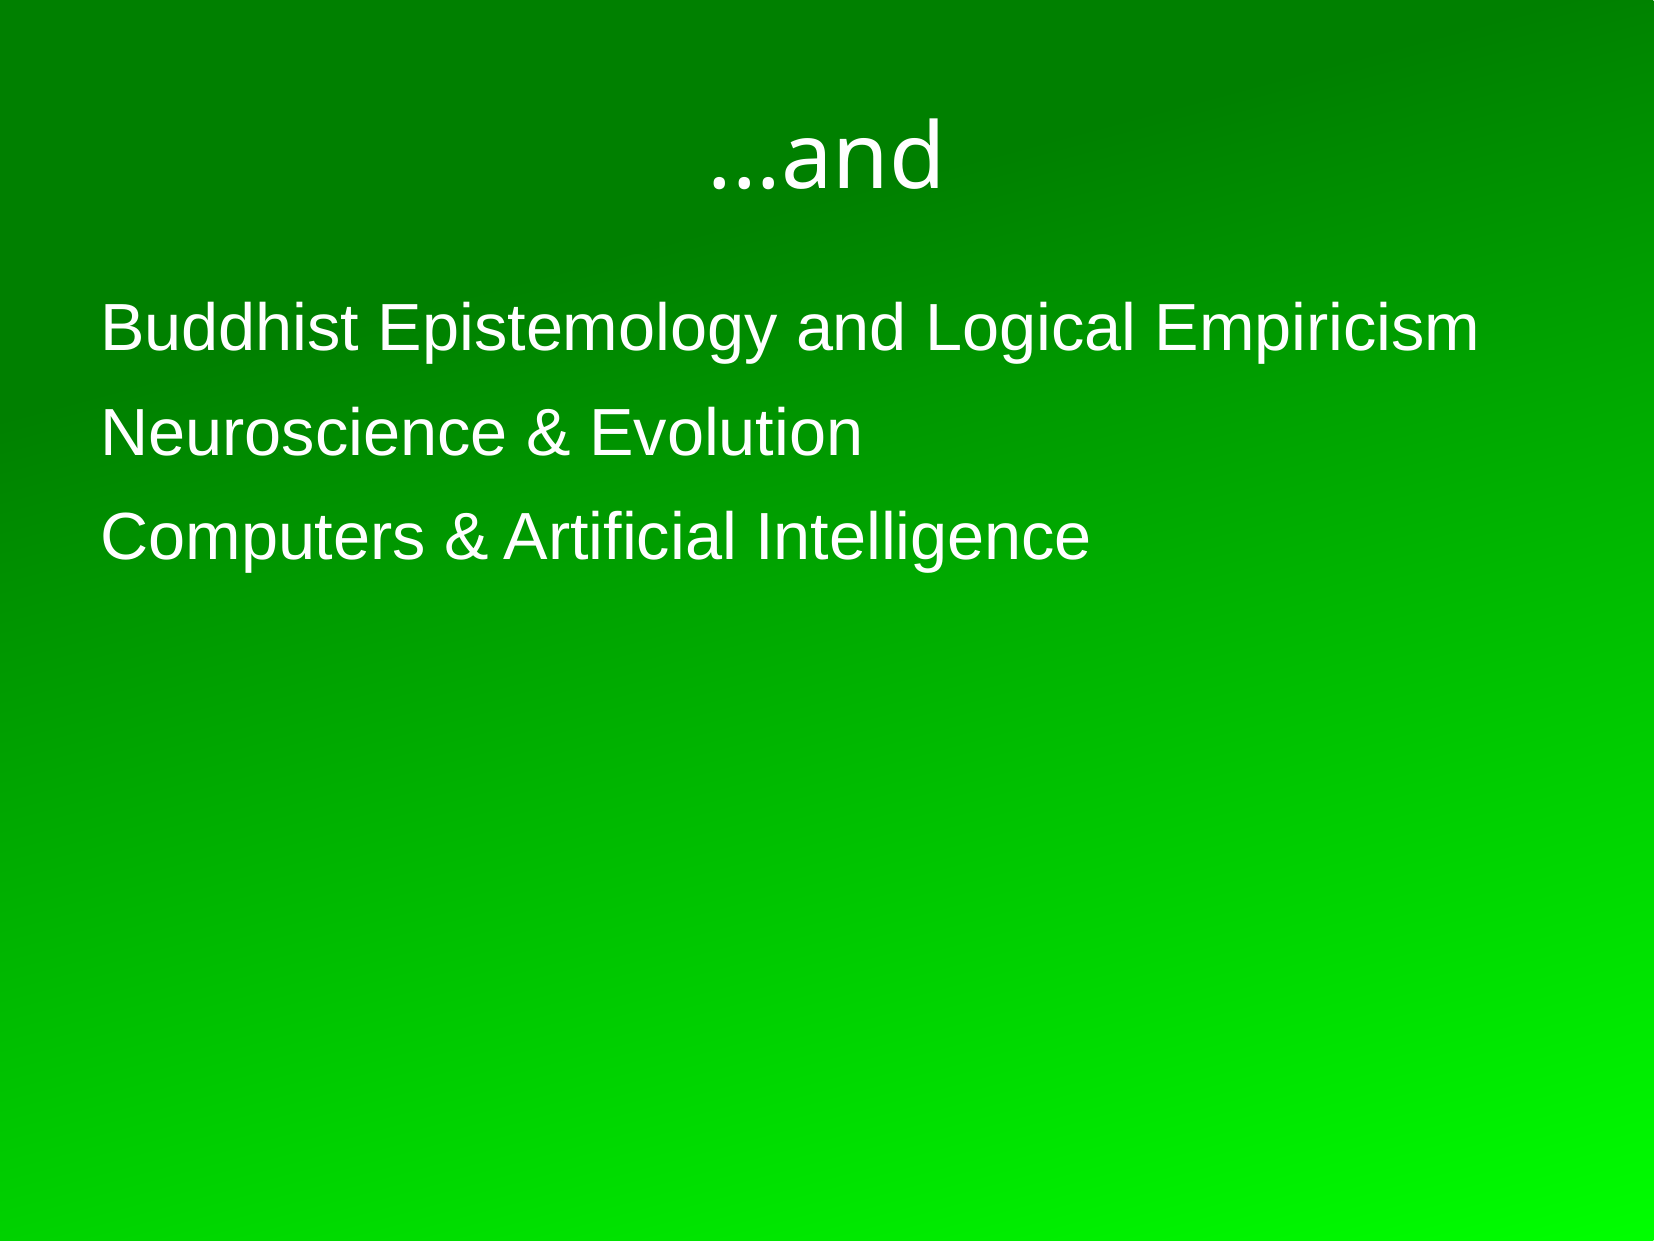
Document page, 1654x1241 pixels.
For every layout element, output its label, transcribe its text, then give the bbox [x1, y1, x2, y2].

title ...and [82, 56, 1571, 250]
list Buddhist Epistemology and Logical Empiricism Neuroscience & Evolution Computers & Artificial Intelligence [82, 290, 1571, 1094]
